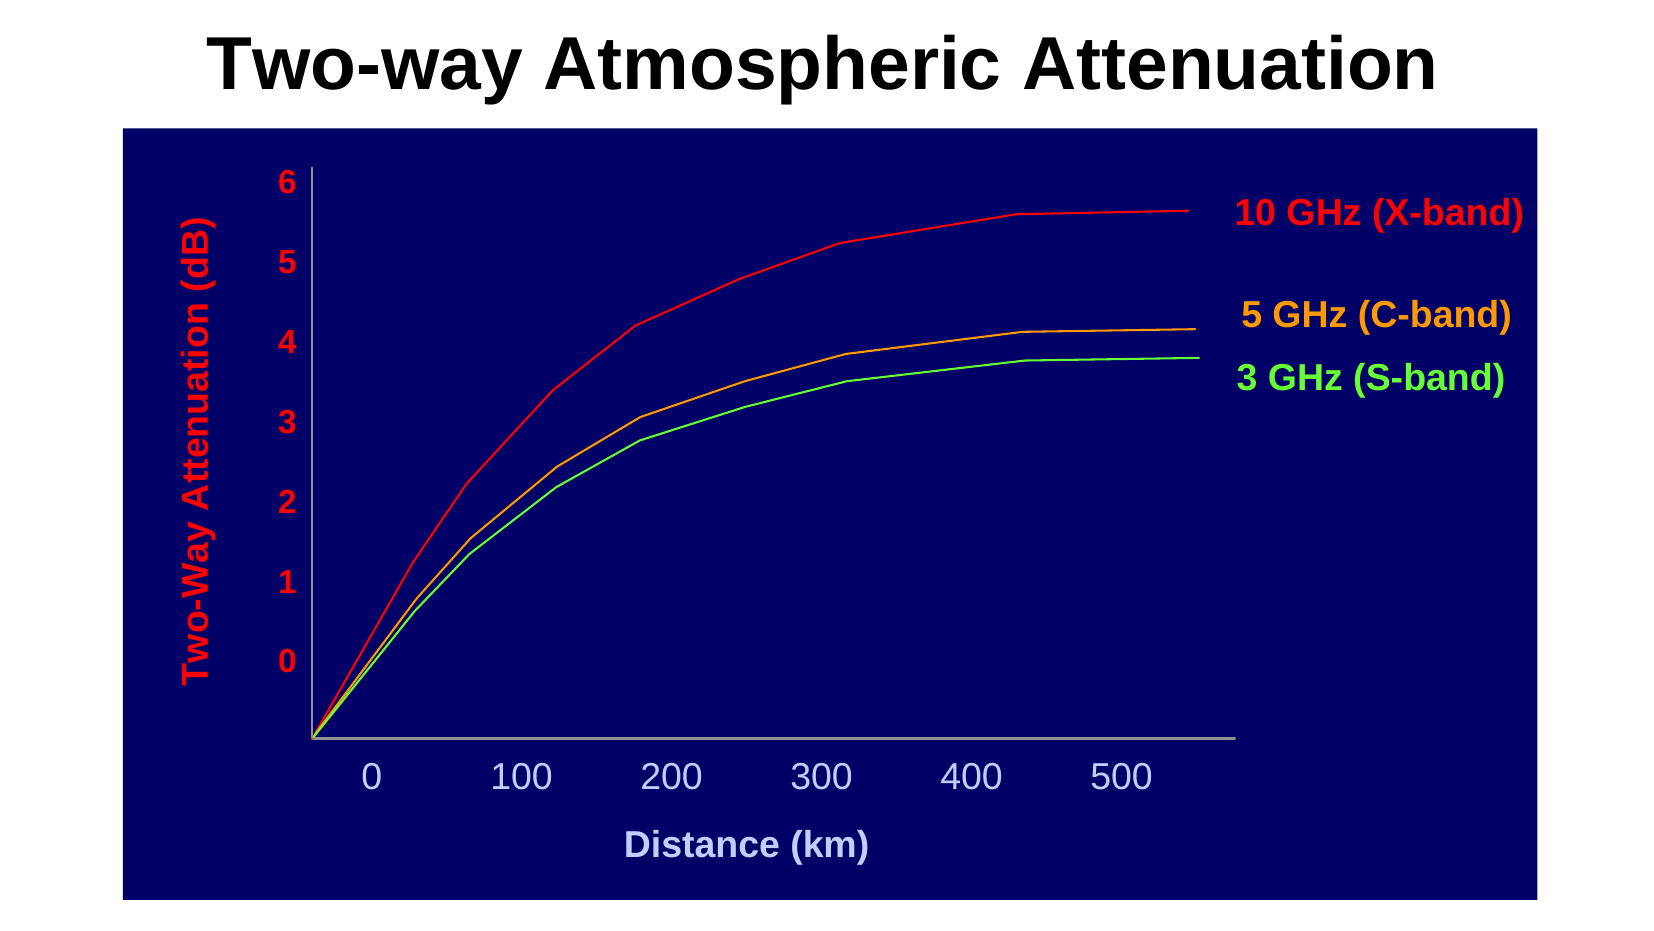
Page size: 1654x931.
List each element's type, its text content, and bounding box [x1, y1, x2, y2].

title Two-way Atmospheric Attenuation [0, 11, 1651, 107]
text_box 5 GHz (C-band) [1225, 281, 1528, 343]
text_box 6 5 4 3 2 1 0 [262, 152, 312, 688]
text_box Two-Way Attenuation (dB) [162, 201, 223, 702]
text_box 0 100 200 300 400 500 [325, 744, 1168, 805]
text_box [122, 128, 1538, 900]
text_box Distance (km) [608, 812, 885, 874]
text_box 10 GHz (X-band) [1219, 180, 1540, 241]
text_box 3 GHz (S-band) [1221, 345, 1521, 406]
